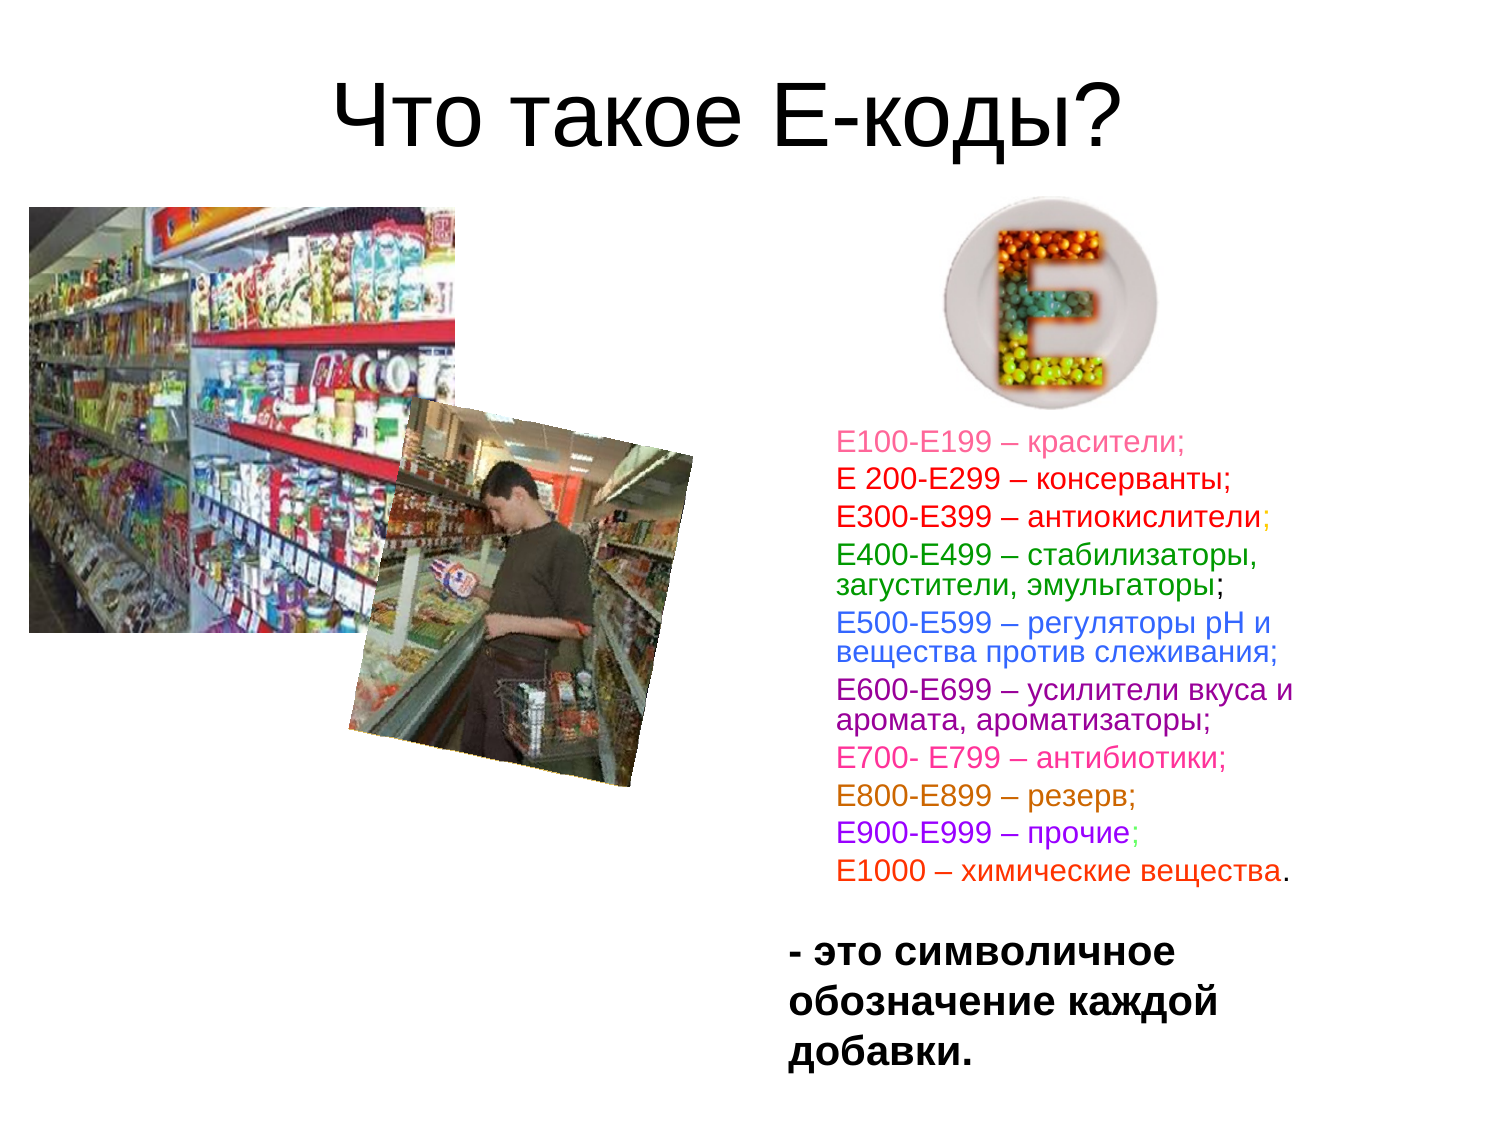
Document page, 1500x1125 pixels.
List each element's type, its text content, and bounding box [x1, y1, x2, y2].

picture [939, 196, 1164, 410]
picture [29, 207, 693, 787]
text_box Е100-Е199 – красители; Е 200-Е299 – консерванты; Е300-Е399 – антиокислители; Е400-Е499 – стабилизаторы, загустители, эмульгаторы; Е500-Е599 – регуляторы рН и вещества против слеживания; Е600-Е699 – усилители вкуса и аромата, ароматизаторы; Е700- Е799 – антибиотики; Е800-Е899 – резерв; Е900-Е999 – прочие; Е1000 – химические вещества. [820, 420, 1330, 929]
text_box - это символичное обозначение каждой добавки. [773, 916, 1310, 1082]
text_box Что такое Е-коды? [183, 42, 1272, 173]
